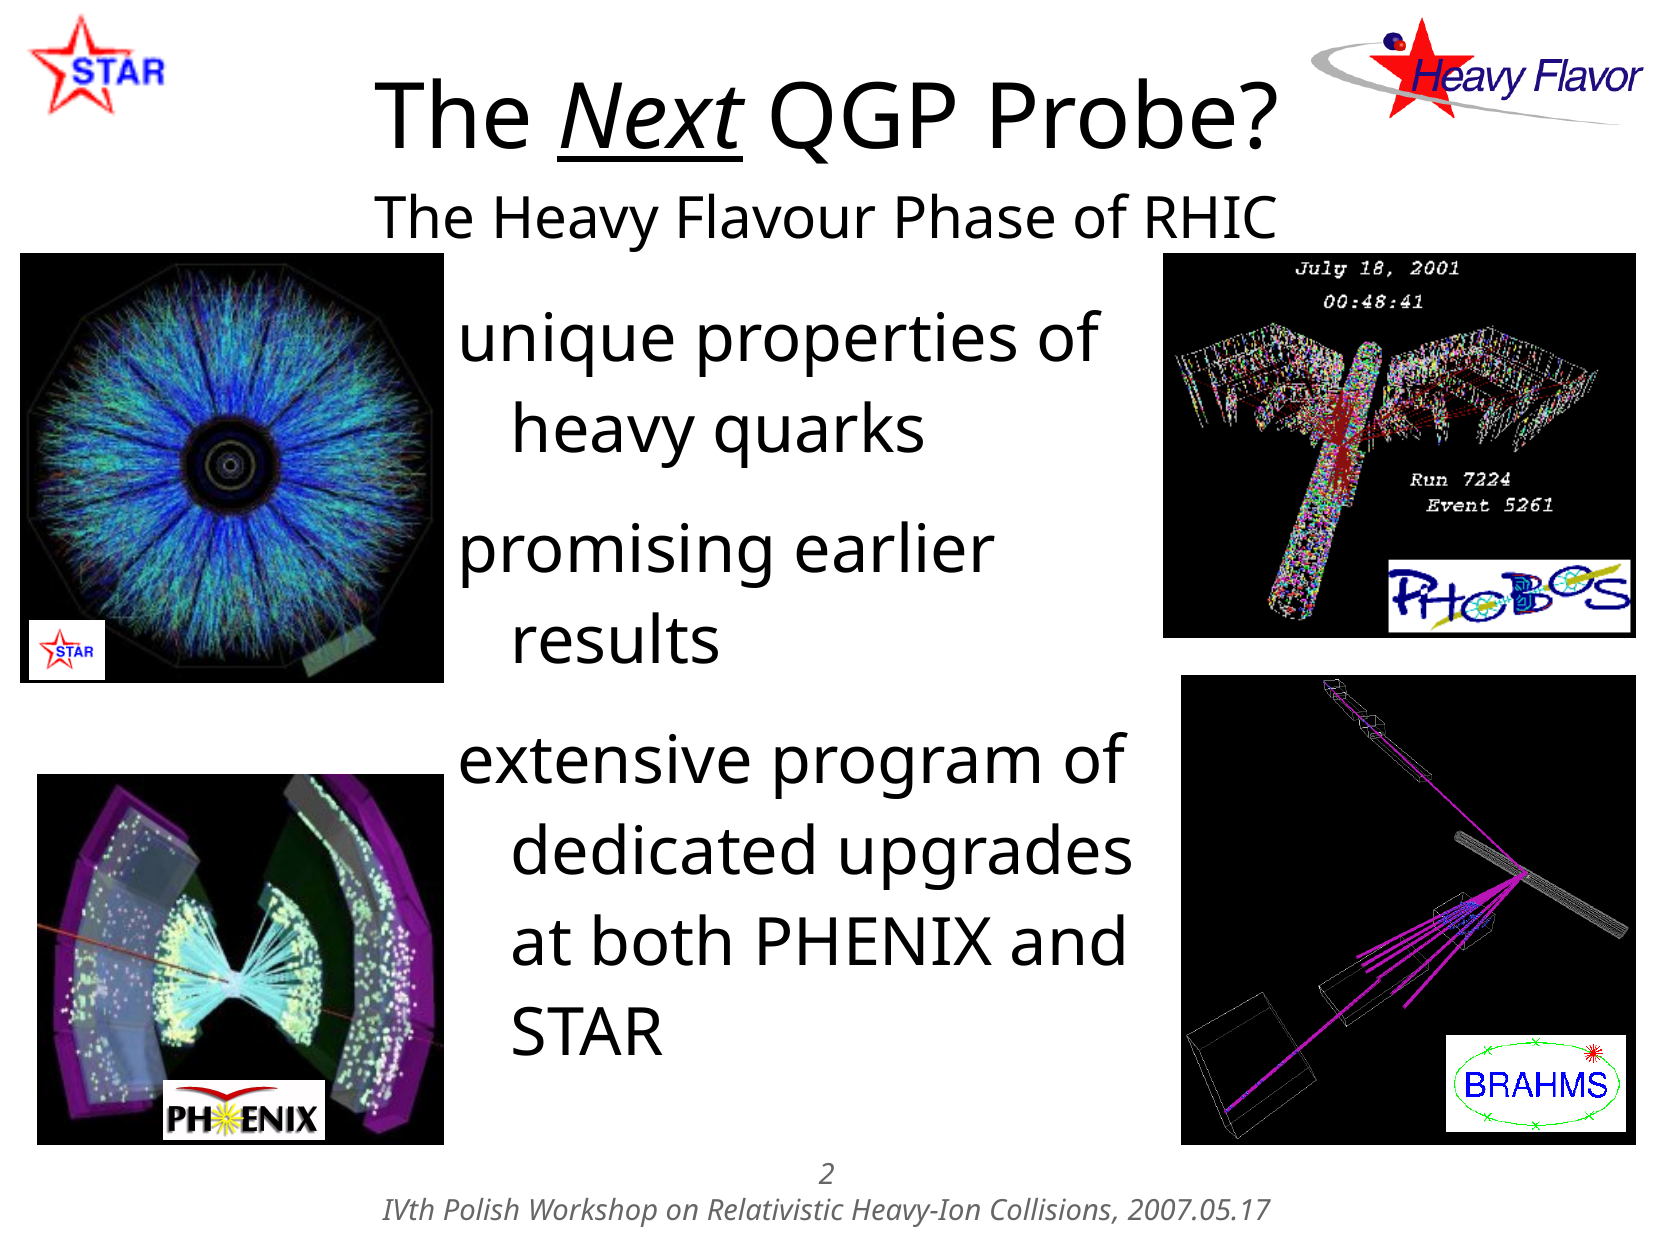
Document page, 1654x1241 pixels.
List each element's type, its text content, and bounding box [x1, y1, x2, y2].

picture [5, 0, 195, 142]
picture [1181, 675, 1636, 1145]
title The Next QGP Probe? The Heavy Flavour Phase of RHIC [82, 49, 1571, 257]
picture [37, 774, 444, 1145]
list unique properties of heavy quarks promising earlier results extensive program of dedicated upgrades at both PHENIX and STAR [439, 290, 1182, 1094]
picture [1163, 253, 1636, 638]
picture [20, 253, 444, 683]
picture [1311, 17, 1651, 125]
